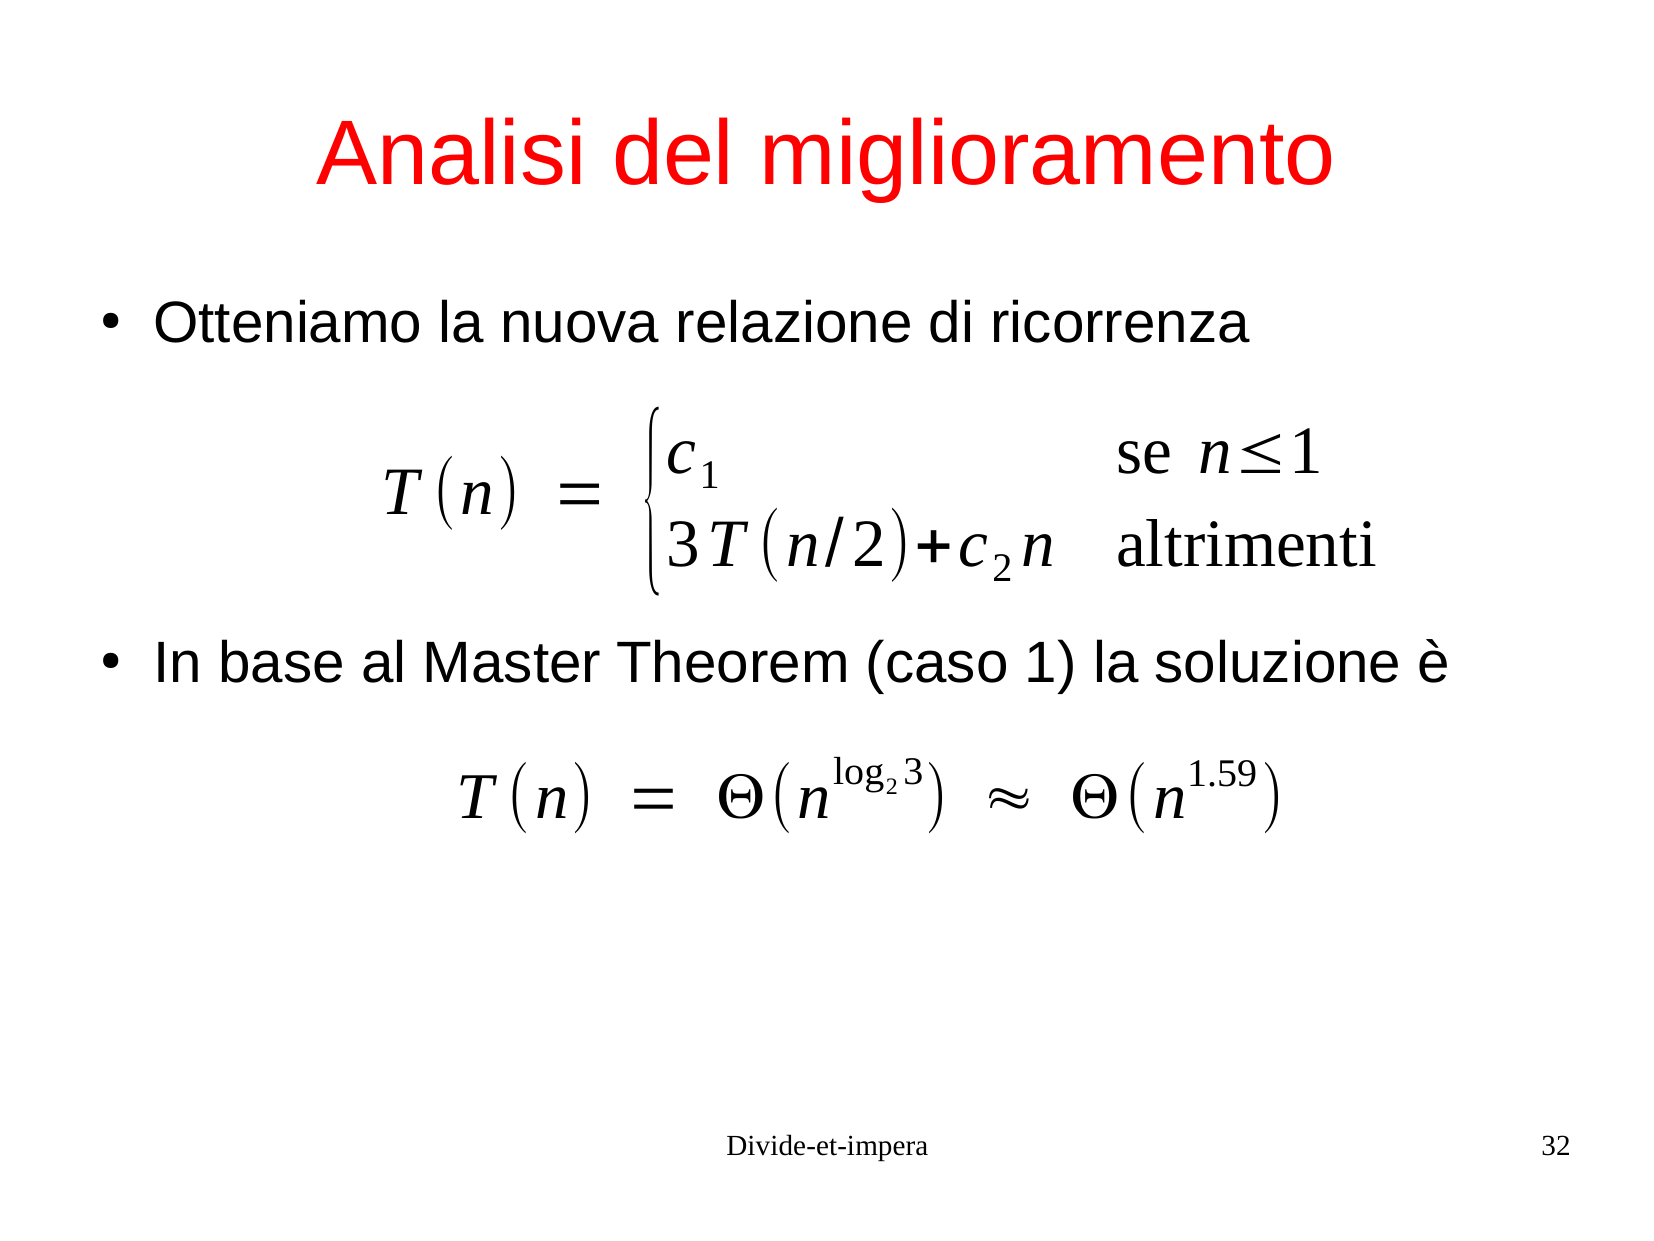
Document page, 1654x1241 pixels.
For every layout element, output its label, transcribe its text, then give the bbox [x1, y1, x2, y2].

chart [375, 403, 1390, 601]
title Analisi del miglioramento [82, 49, 1571, 257]
chart [450, 750, 1290, 838]
list Otteniamo la nuova relazione di ricorrenza In base al Master Theorem (caso 1) la soluzione è [82, 290, 1571, 1109]
